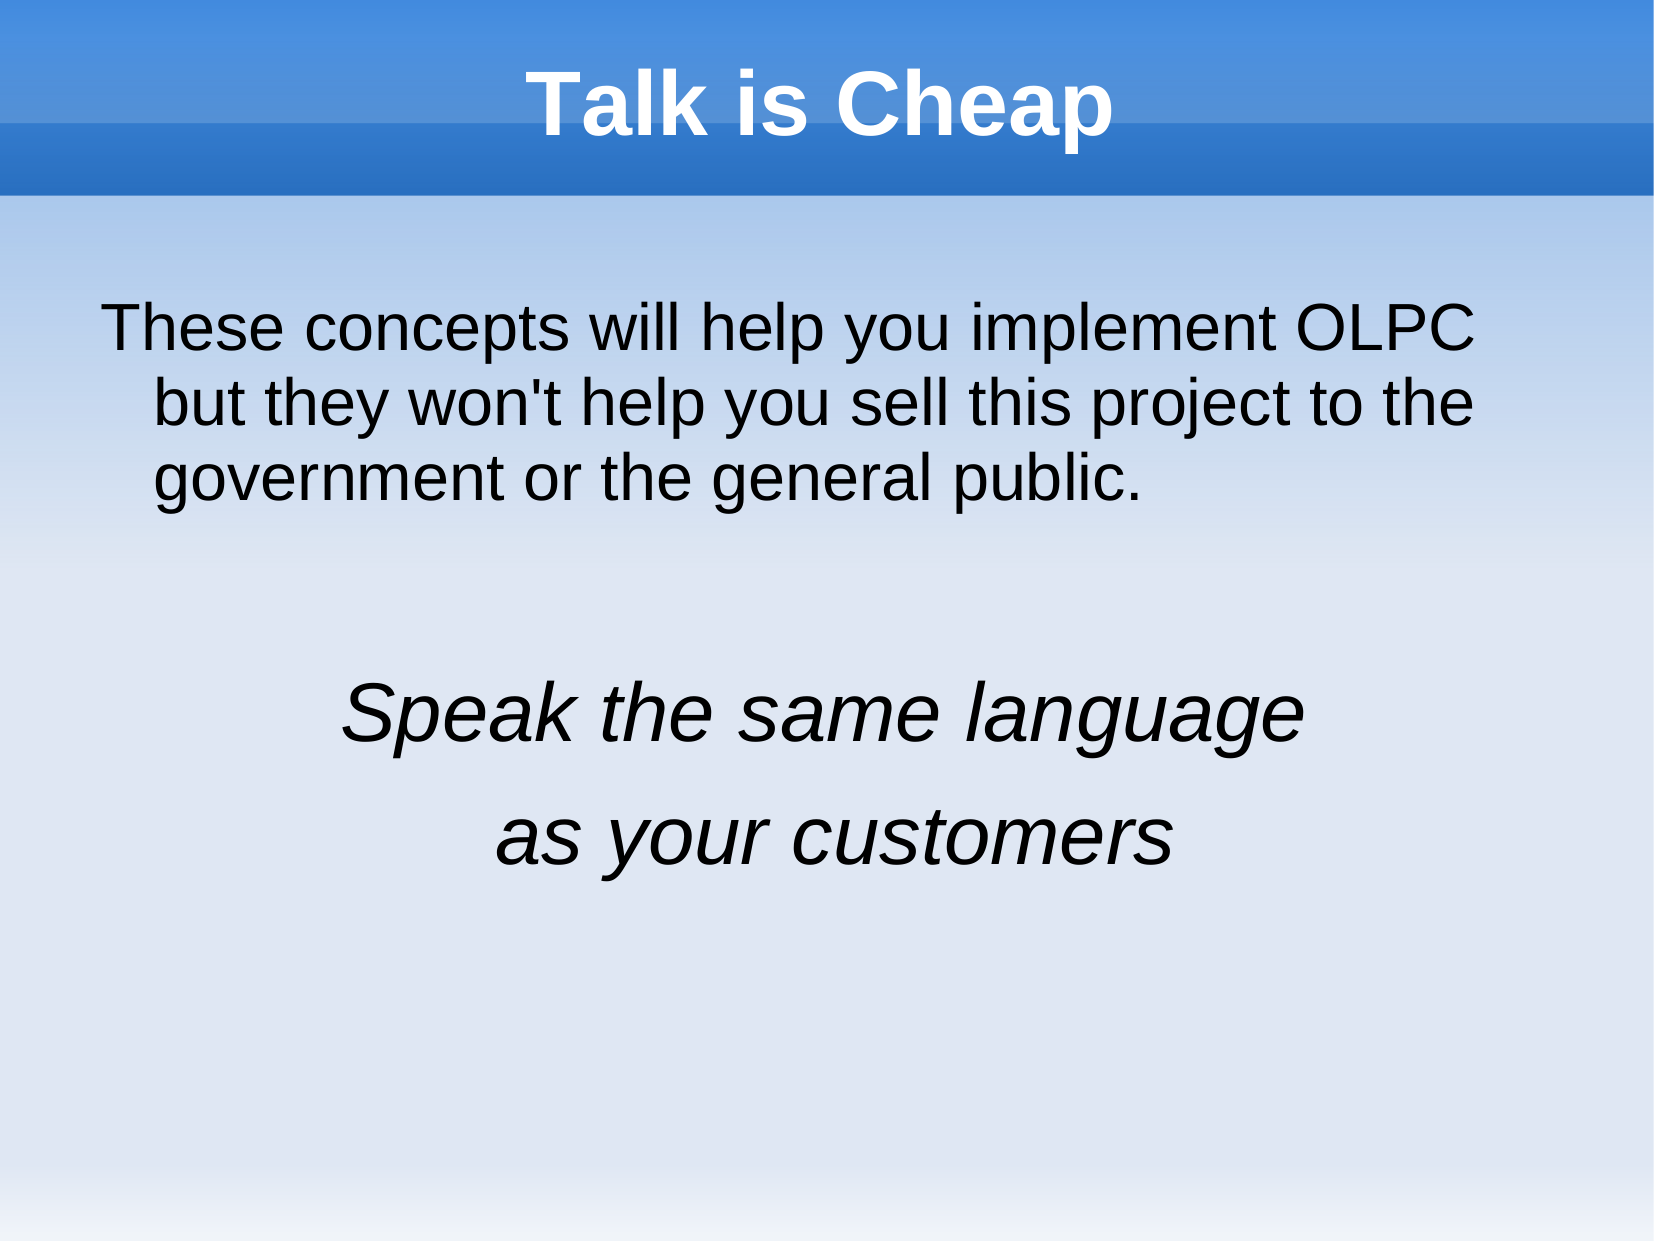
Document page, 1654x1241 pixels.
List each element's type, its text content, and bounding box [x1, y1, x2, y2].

list These concepts will help you implement OLPC but they won't help you sell this project to the government or the general public. Speak the same language as your customers [82, 290, 1571, 1094]
title Talk is Cheap [76, 0, 1565, 208]
picture [0, 0, 1654, 1241]
